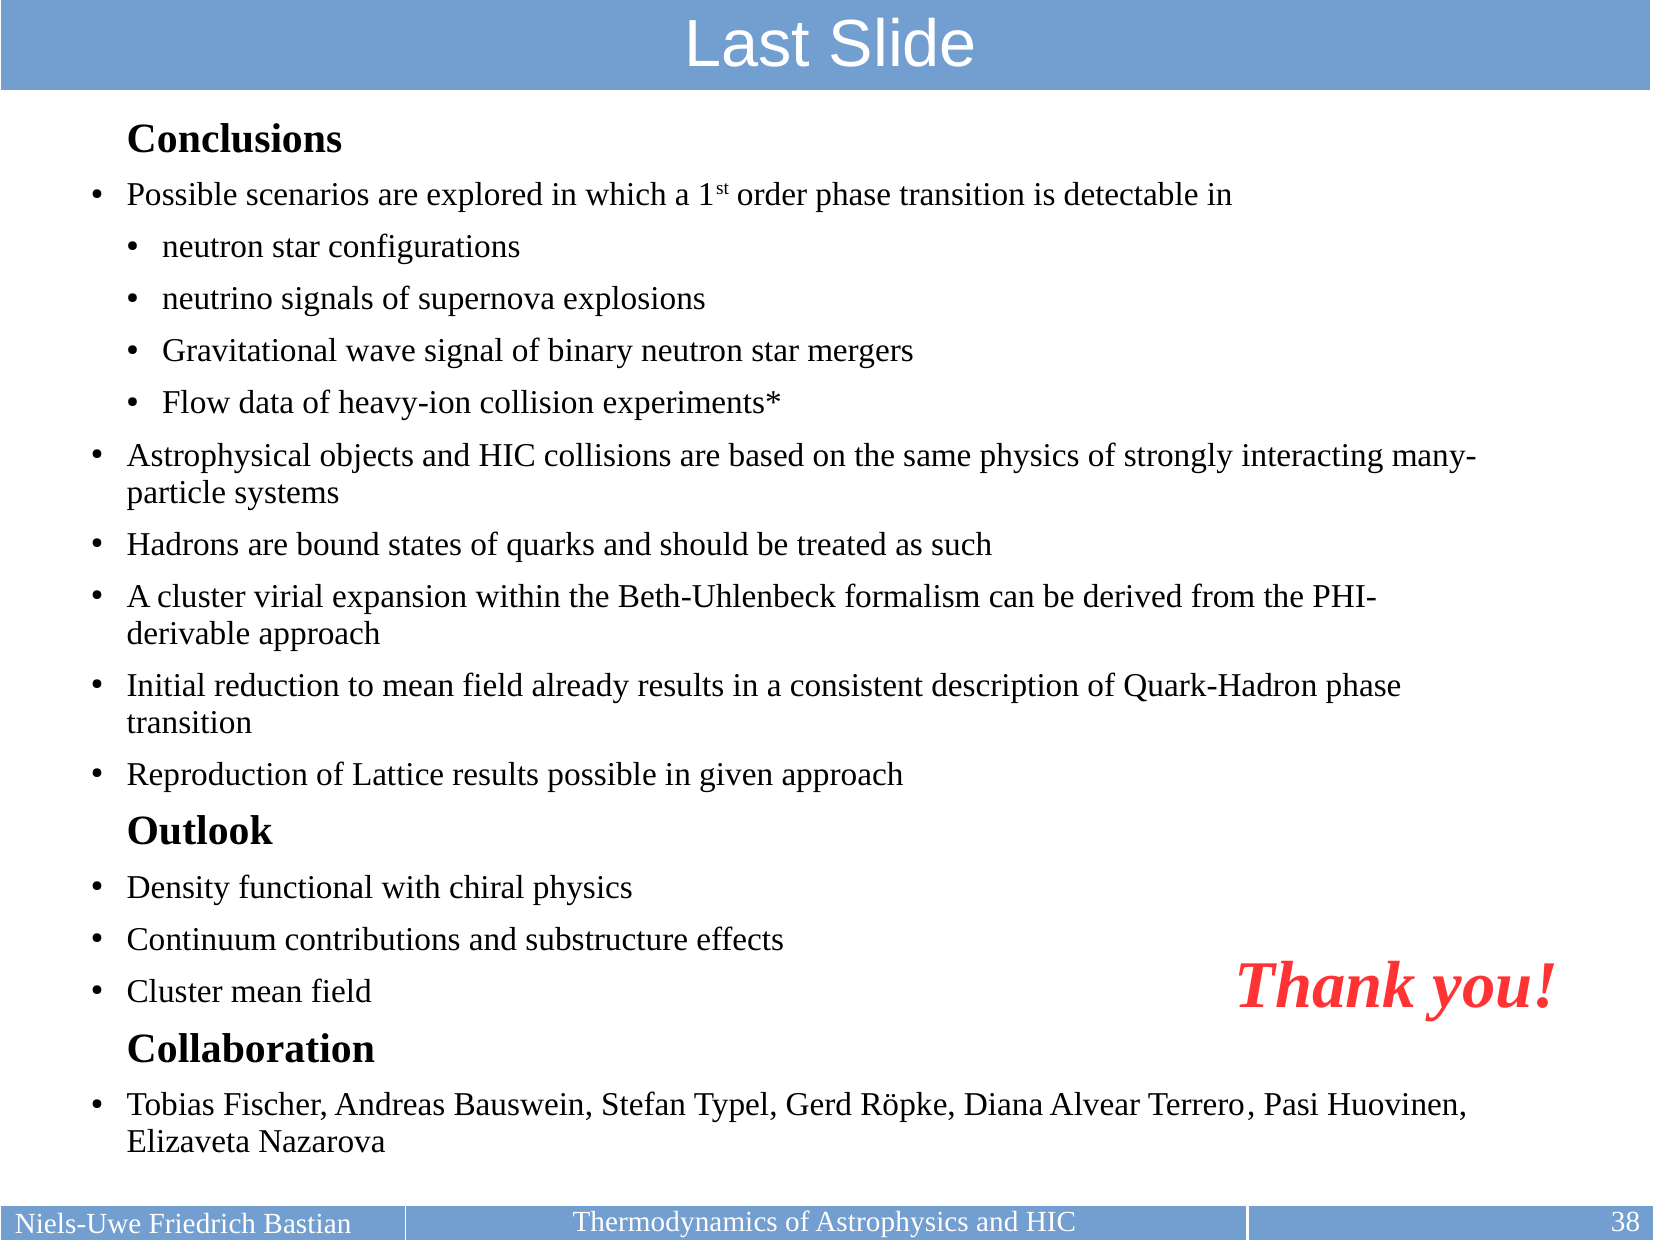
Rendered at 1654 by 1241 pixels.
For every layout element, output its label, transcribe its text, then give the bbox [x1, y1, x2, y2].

text_box Thank you! [1219, 940, 1576, 1030]
text_box Conclusions Possible scenarios are explored in which a 1st order phase transition is detectable in neutron star configurations neutrino signals of supernova explosions Gravitational wave signal of binary neutron star mergers Flow data of heavy-ion collision experiments* Astrophysical objects and HIC collisions are based on the same physics of strongly interacting many-particle systems Hadrons are bound states of quarks and should be treated as such A cluster virial expansion within the Beth-Uhlenbeck formalism can be derived from the PHI-derivable approach Initial reduction to mean field already results in a consistent description of Quark-Hadron phase transition Reproduction of Lattice results possible in given approach Outlook Density functional with chiral physics Continuum contributions and substructure effects Cluster mean field Collaboration Tobias Fischer, Andreas Bauswein, Stefan Typel, Gerd Röpke, Diana Alvear Terrero, Pasi Huovinen, Elizaveta Nazarova [76, 107, 1510, 1241]
title Last Slide [86, 5, 1576, 81]
